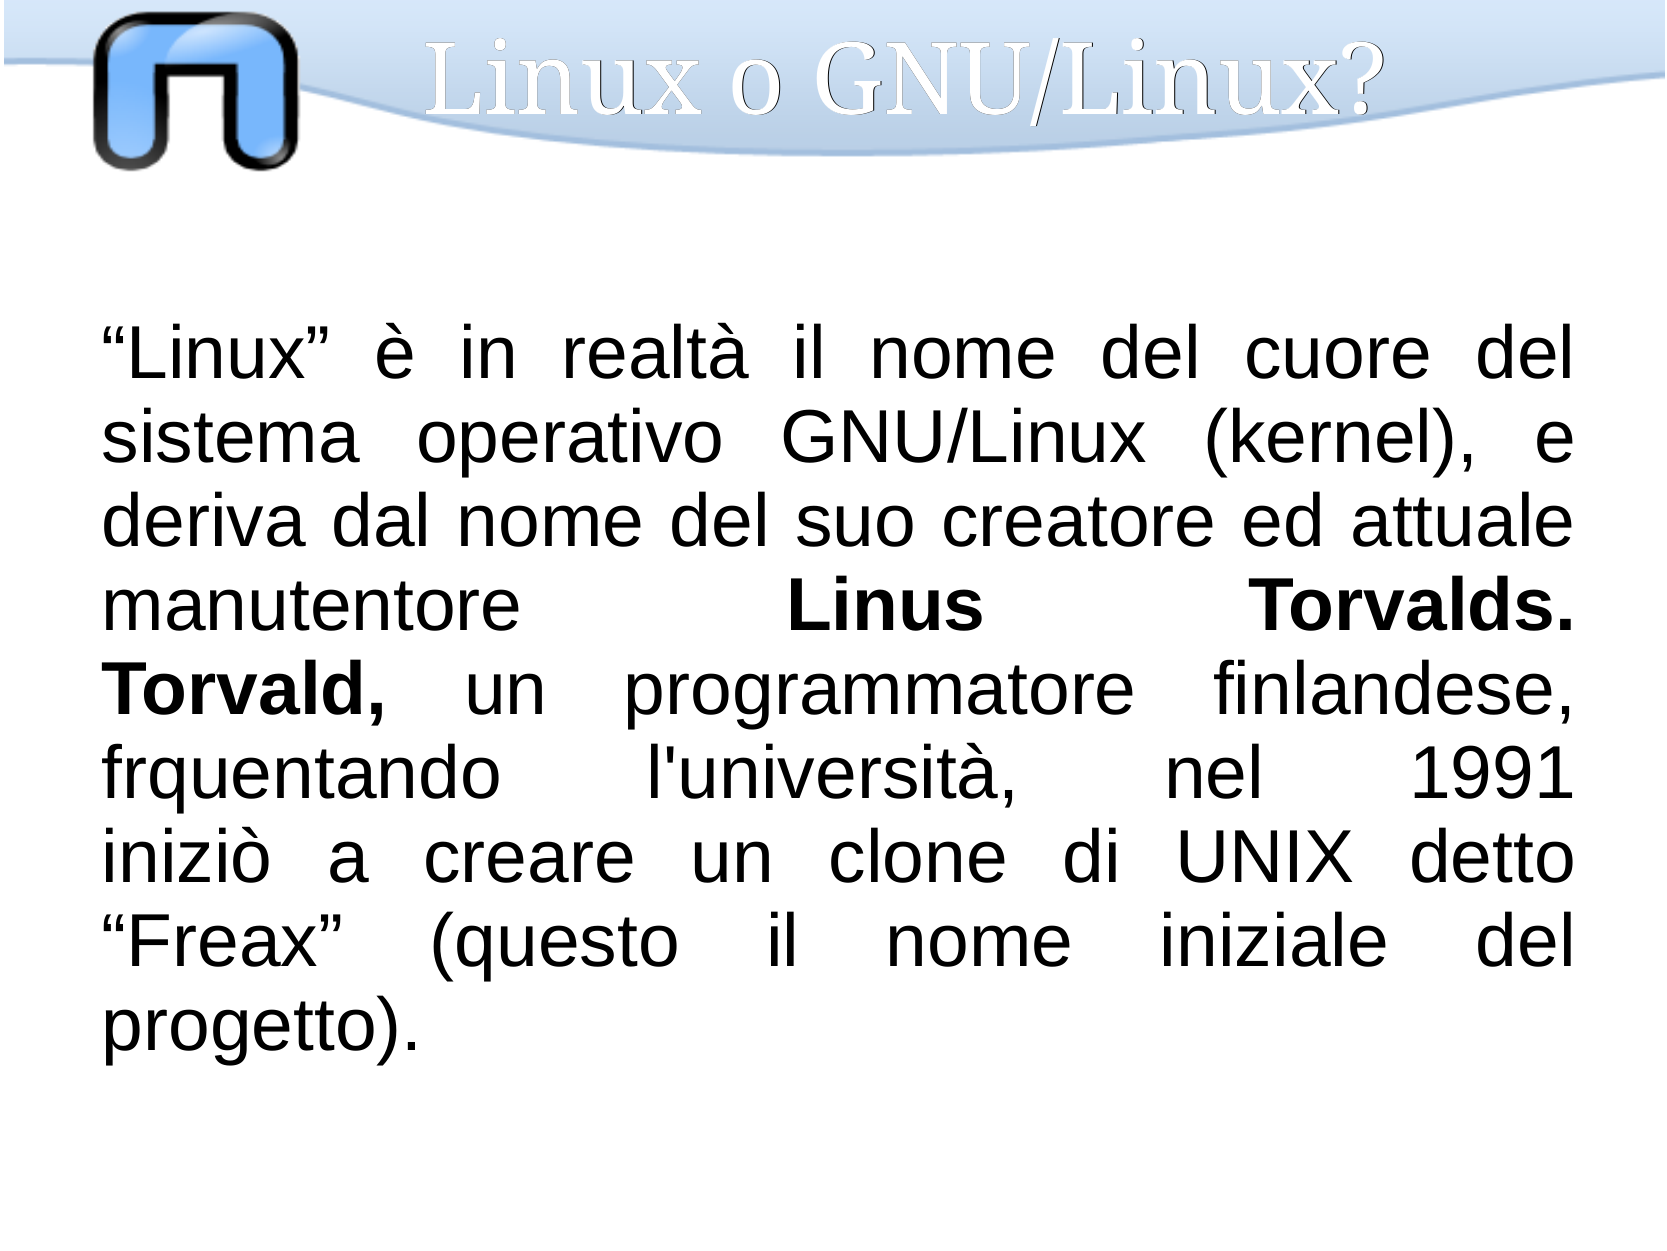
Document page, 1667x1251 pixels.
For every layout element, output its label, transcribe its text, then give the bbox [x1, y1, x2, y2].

picture [0, 0, 1667, 1251]
title “Linux” è in realtà il nome del cuore del sistema operativo GNU/Linux (kernel), e deriva dal nome del suo creatore ed attuale manutentore Linus Torvalds. Torvald, un programmatore finlandese, frquentando l'università, nel 1991 iniziò a creare un clone di UNIX detto “Freax” (questo il nome iniziale del progetto). [101, 226, 1577, 1067]
text_box Linux o GNU/Linux? [407, 0, 1514, 248]
